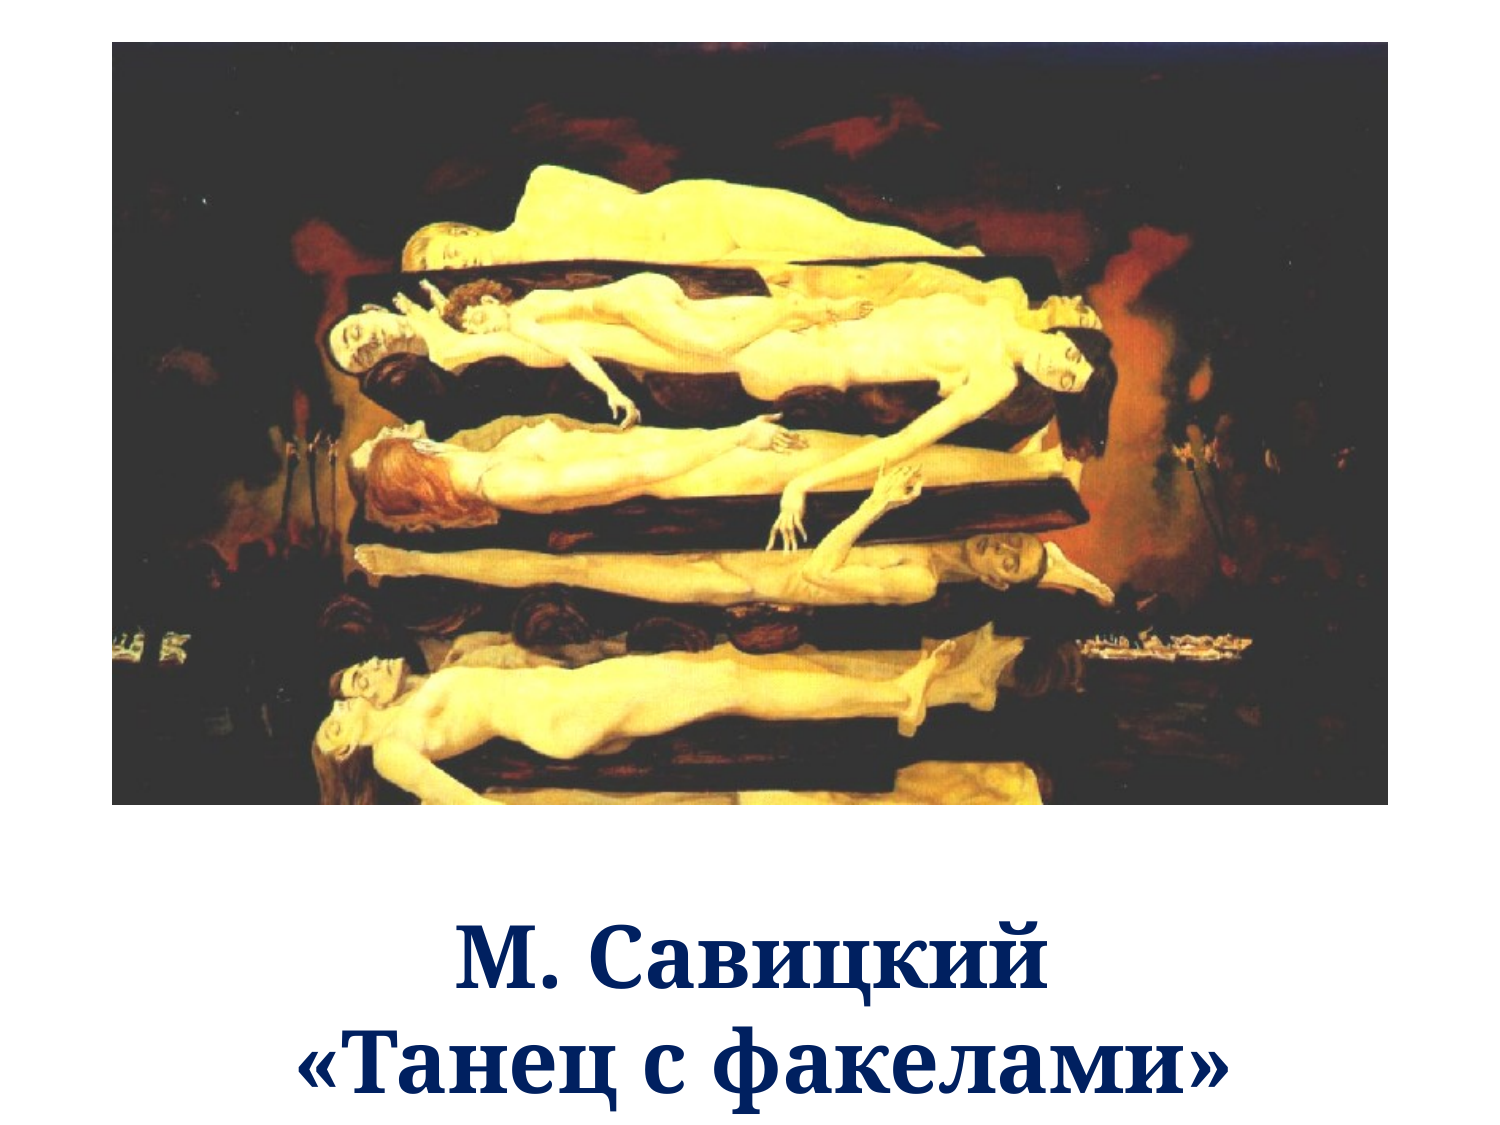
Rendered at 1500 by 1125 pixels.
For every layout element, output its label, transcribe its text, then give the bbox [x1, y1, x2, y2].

picture [112, 42, 1388, 805]
title М. Савицкий «Танец с факелами» [88, 893, 1439, 1081]
